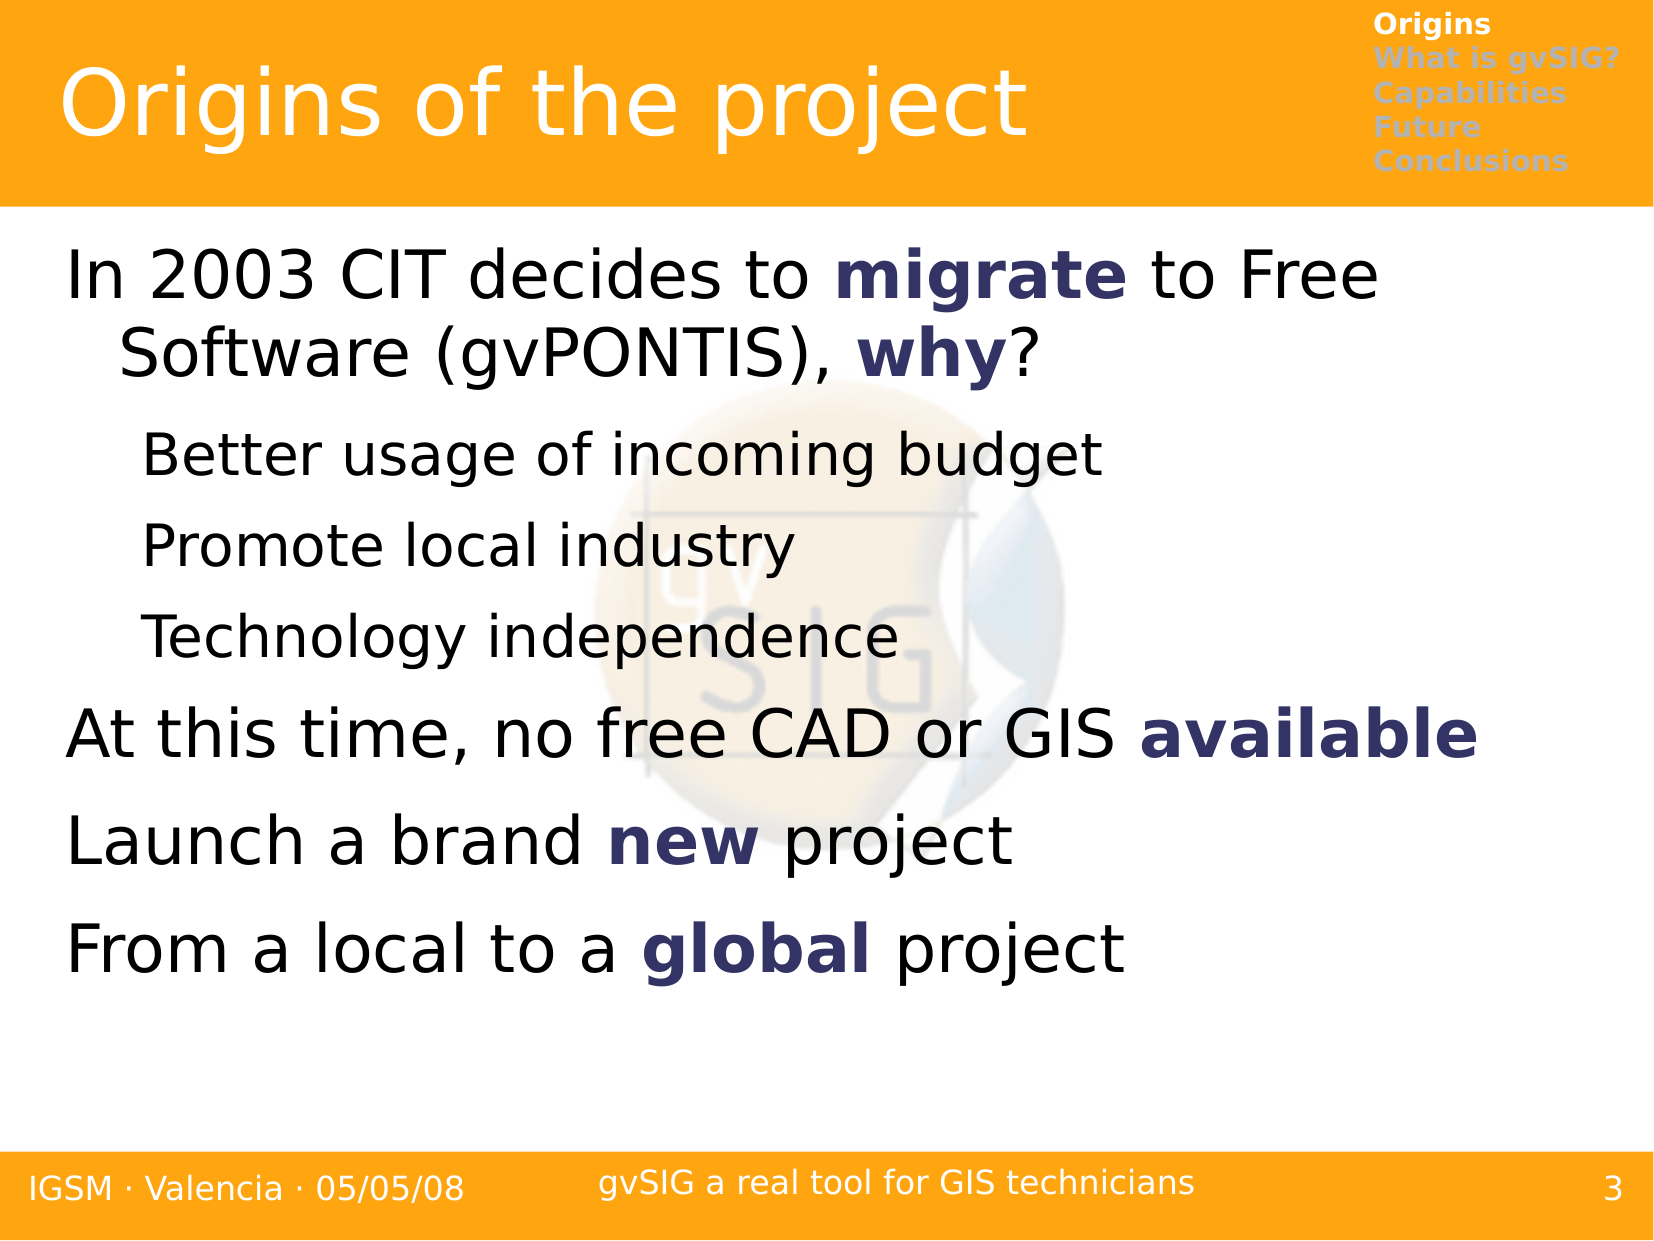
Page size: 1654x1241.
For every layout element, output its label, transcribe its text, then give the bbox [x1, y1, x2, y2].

list In 2003 CIT decides to migrate to Free Software (gvPONTIS), why? Better usage of incoming budget Promote local industry Technology independence At this time, no free CAD or GIS available Launch a brand new project From a local to a global project [47, 236, 1595, 1123]
title Origins of the project [59, 29, 1358, 178]
text_box Origins What is gvSIG? Capabilities Future Conclusions [1358, 0, 1654, 207]
